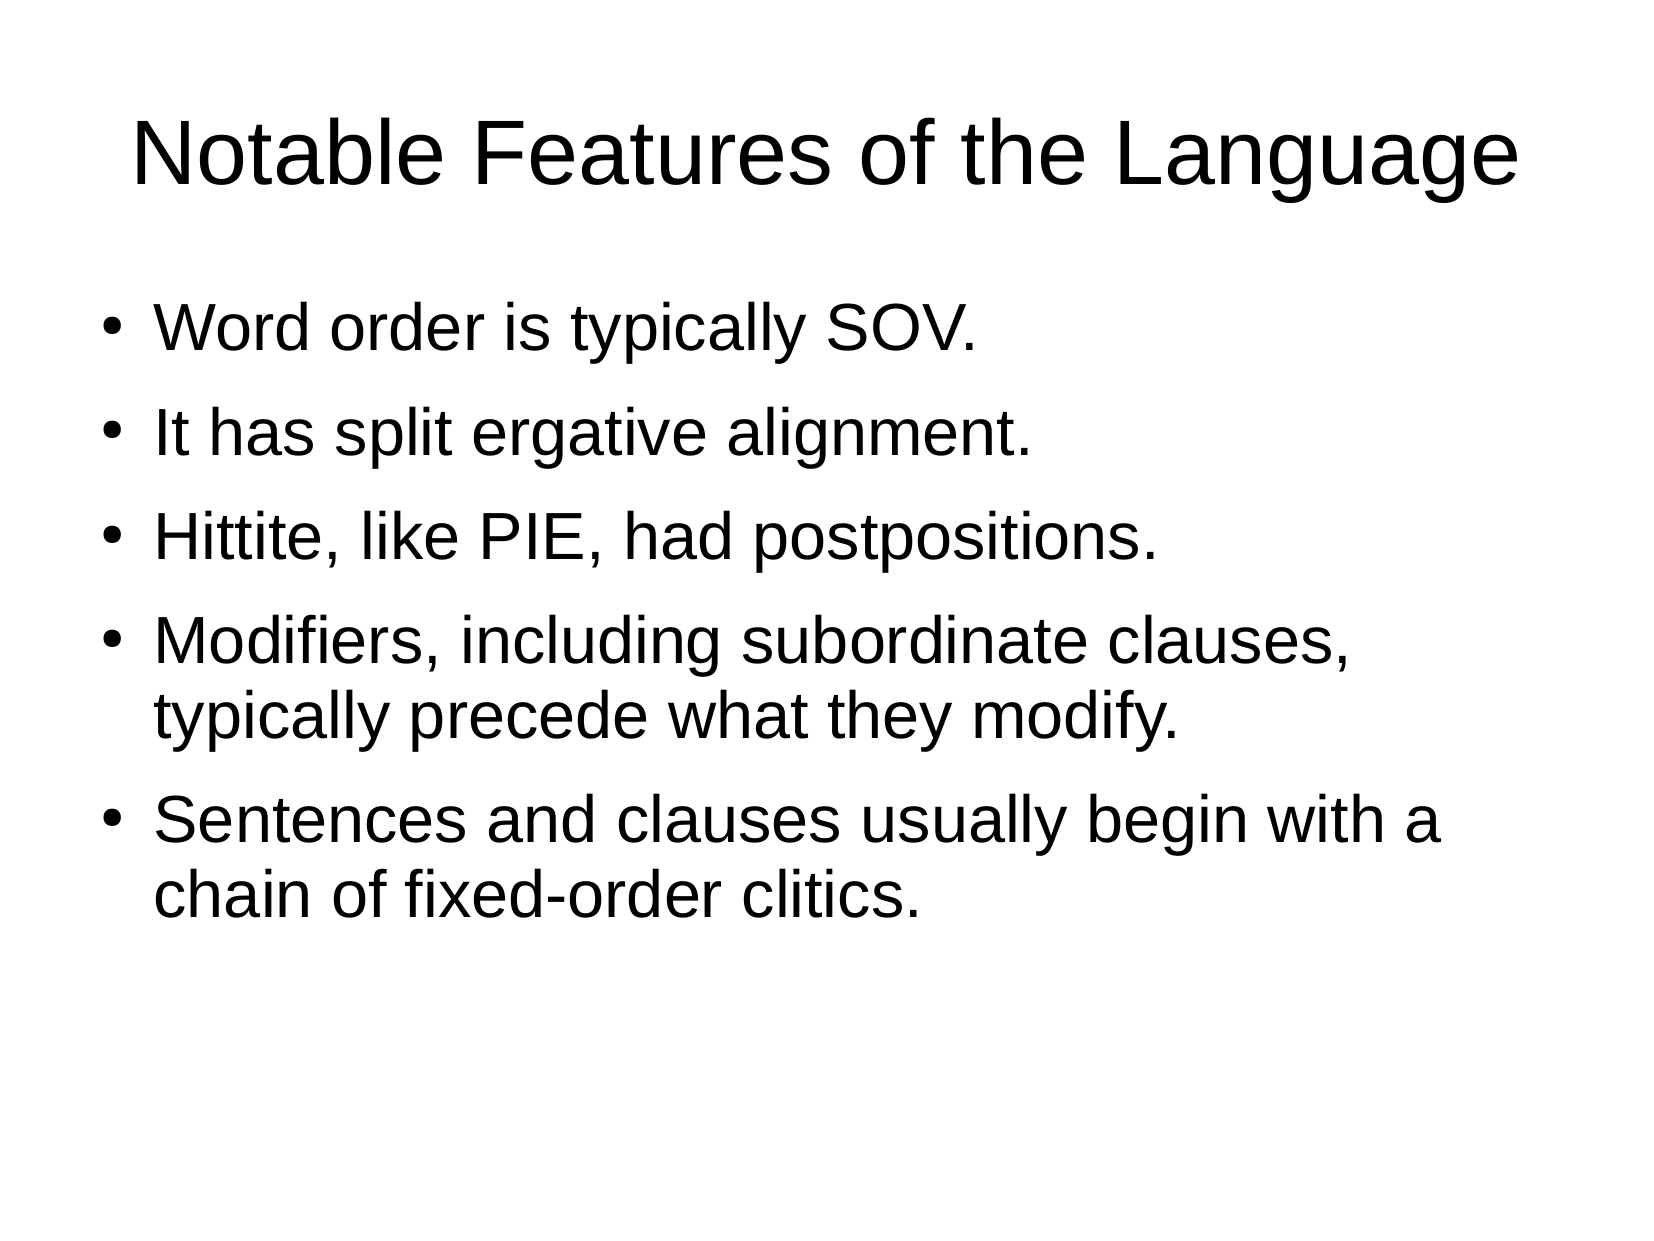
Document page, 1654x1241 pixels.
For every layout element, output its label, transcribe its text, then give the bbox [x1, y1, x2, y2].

list Word order is typically SOV. It has split ergative alignment. Hittite, like PIE, had postpositions. Modifiers, including subordinate clauses, typically precede what they modify. Sentences and clauses usually begin with a chain of fixed-order clitics. [82, 290, 1571, 1109]
title Notable Features of the Language [82, 49, 1571, 257]
